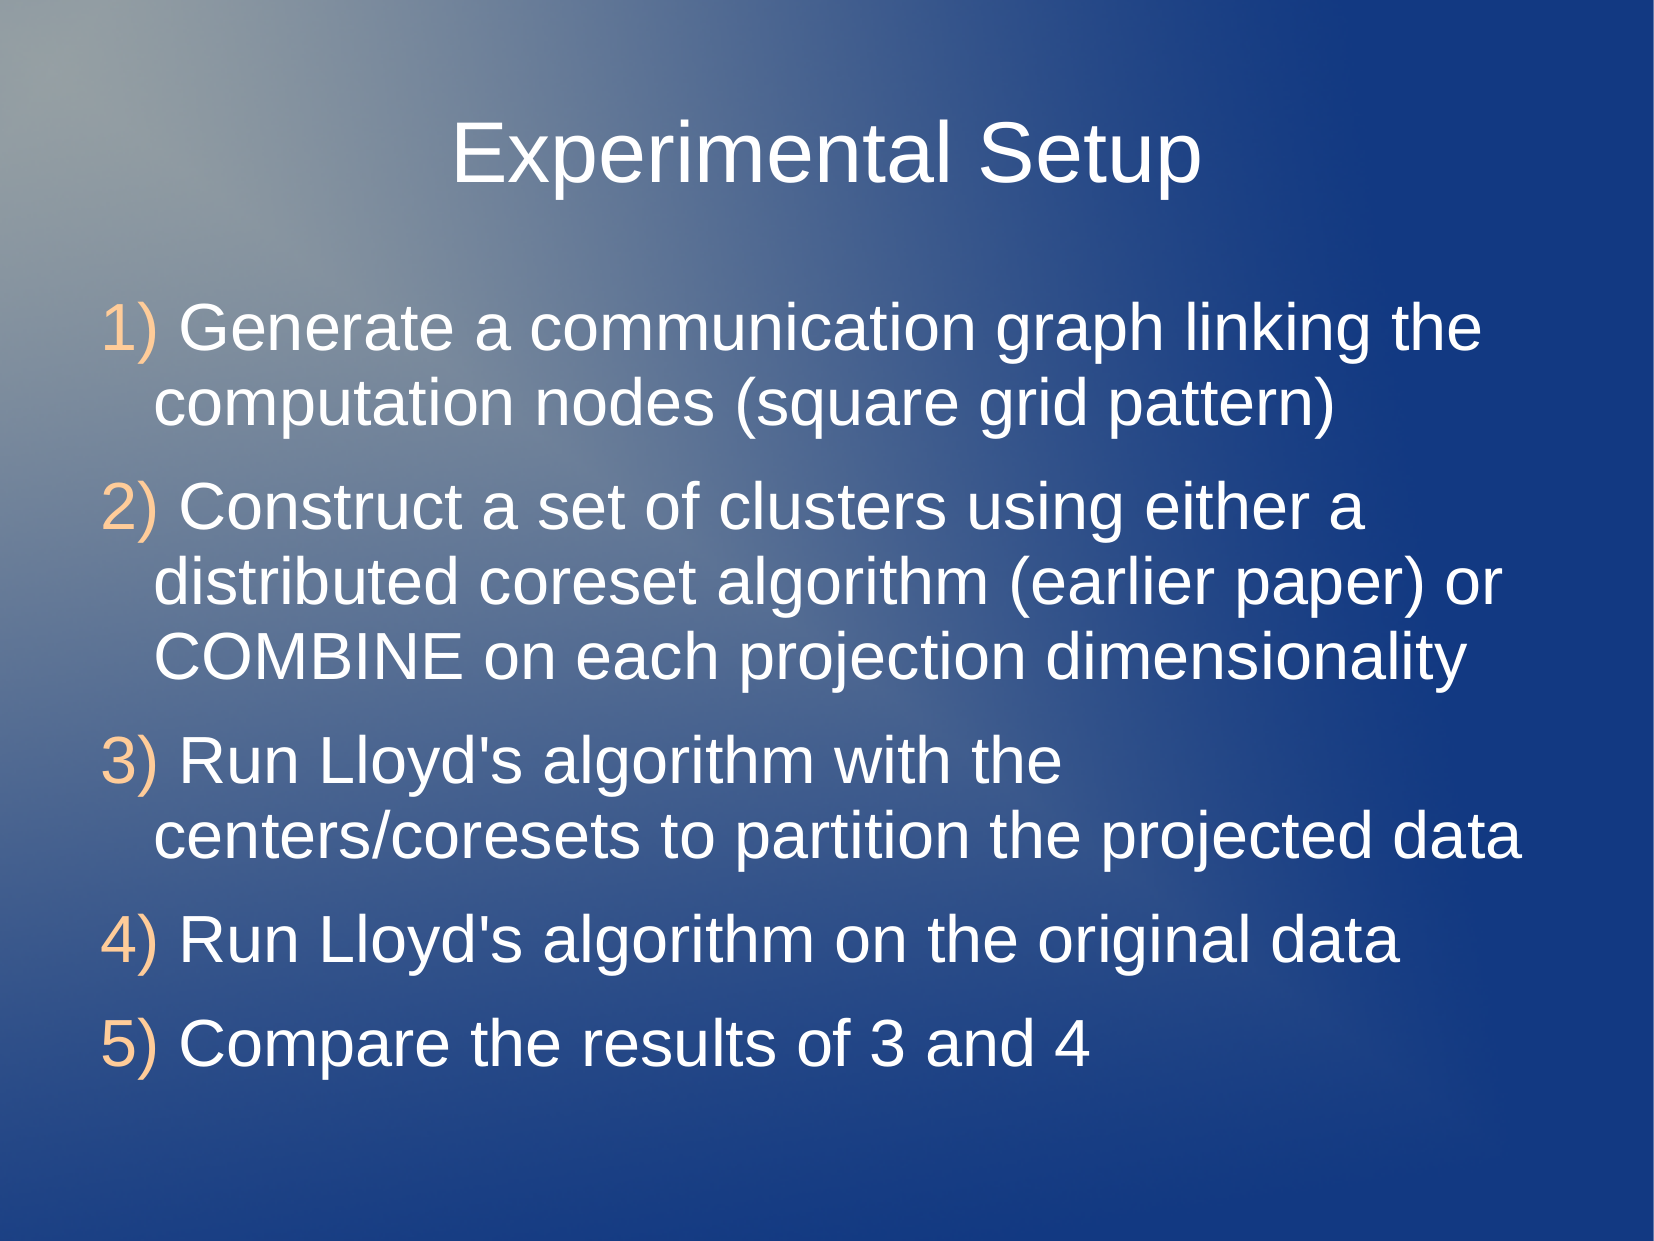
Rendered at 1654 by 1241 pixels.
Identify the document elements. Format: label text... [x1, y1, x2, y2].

title Experimental Setup [82, 49, 1571, 257]
list Generate a communication graph linking the computation nodes (square grid pattern) Construct a set of clusters using either a distributed coreset algorithm (earlier paper) or COMBINE on each projection dimensionality Run Lloyd's algorithm with the centers/coresets to partition the projected data Run Lloyd's algorithm on the original data Compare the results of 3 and 4 [82, 290, 1571, 1109]
picture [0, 0, 1654, 1241]
